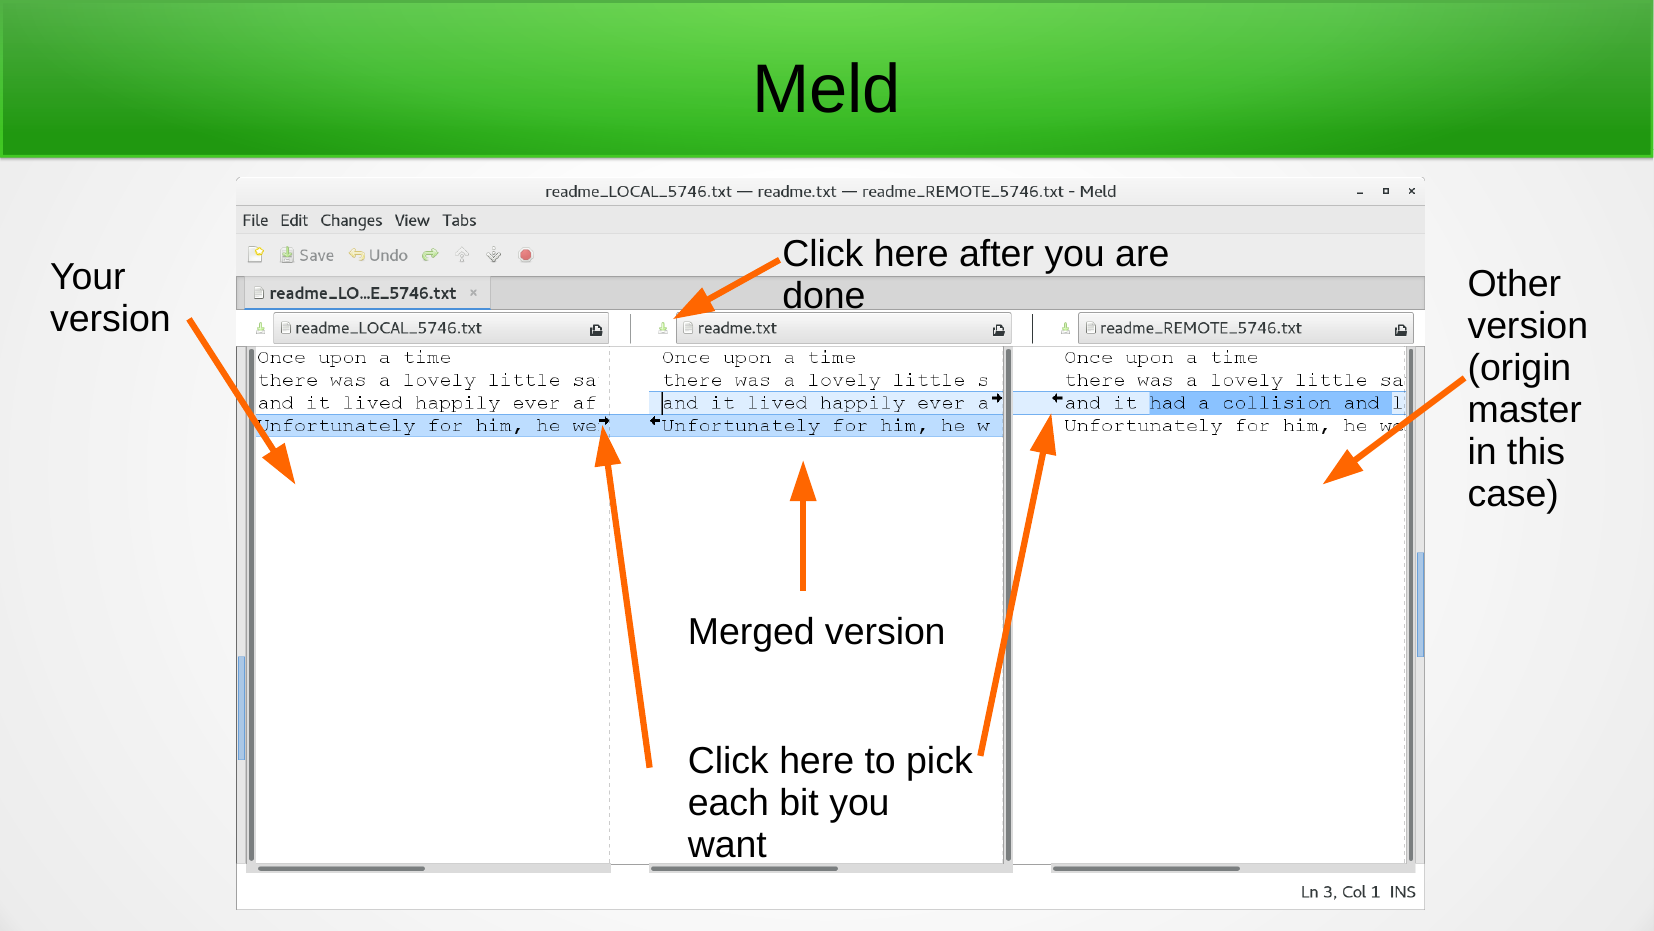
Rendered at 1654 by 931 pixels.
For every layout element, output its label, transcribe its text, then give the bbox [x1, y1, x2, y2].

text_box Other version (origin master in this case) [1452, 255, 1607, 523]
text_box Click here after you are done [767, 225, 1276, 325]
text_box Click here to pick each bit you want [673, 732, 993, 874]
picture [236, 177, 1425, 910]
text_box Your version [35, 248, 189, 347]
text_box Merged version [673, 603, 993, 662]
title Meld [82, 35, 1571, 142]
